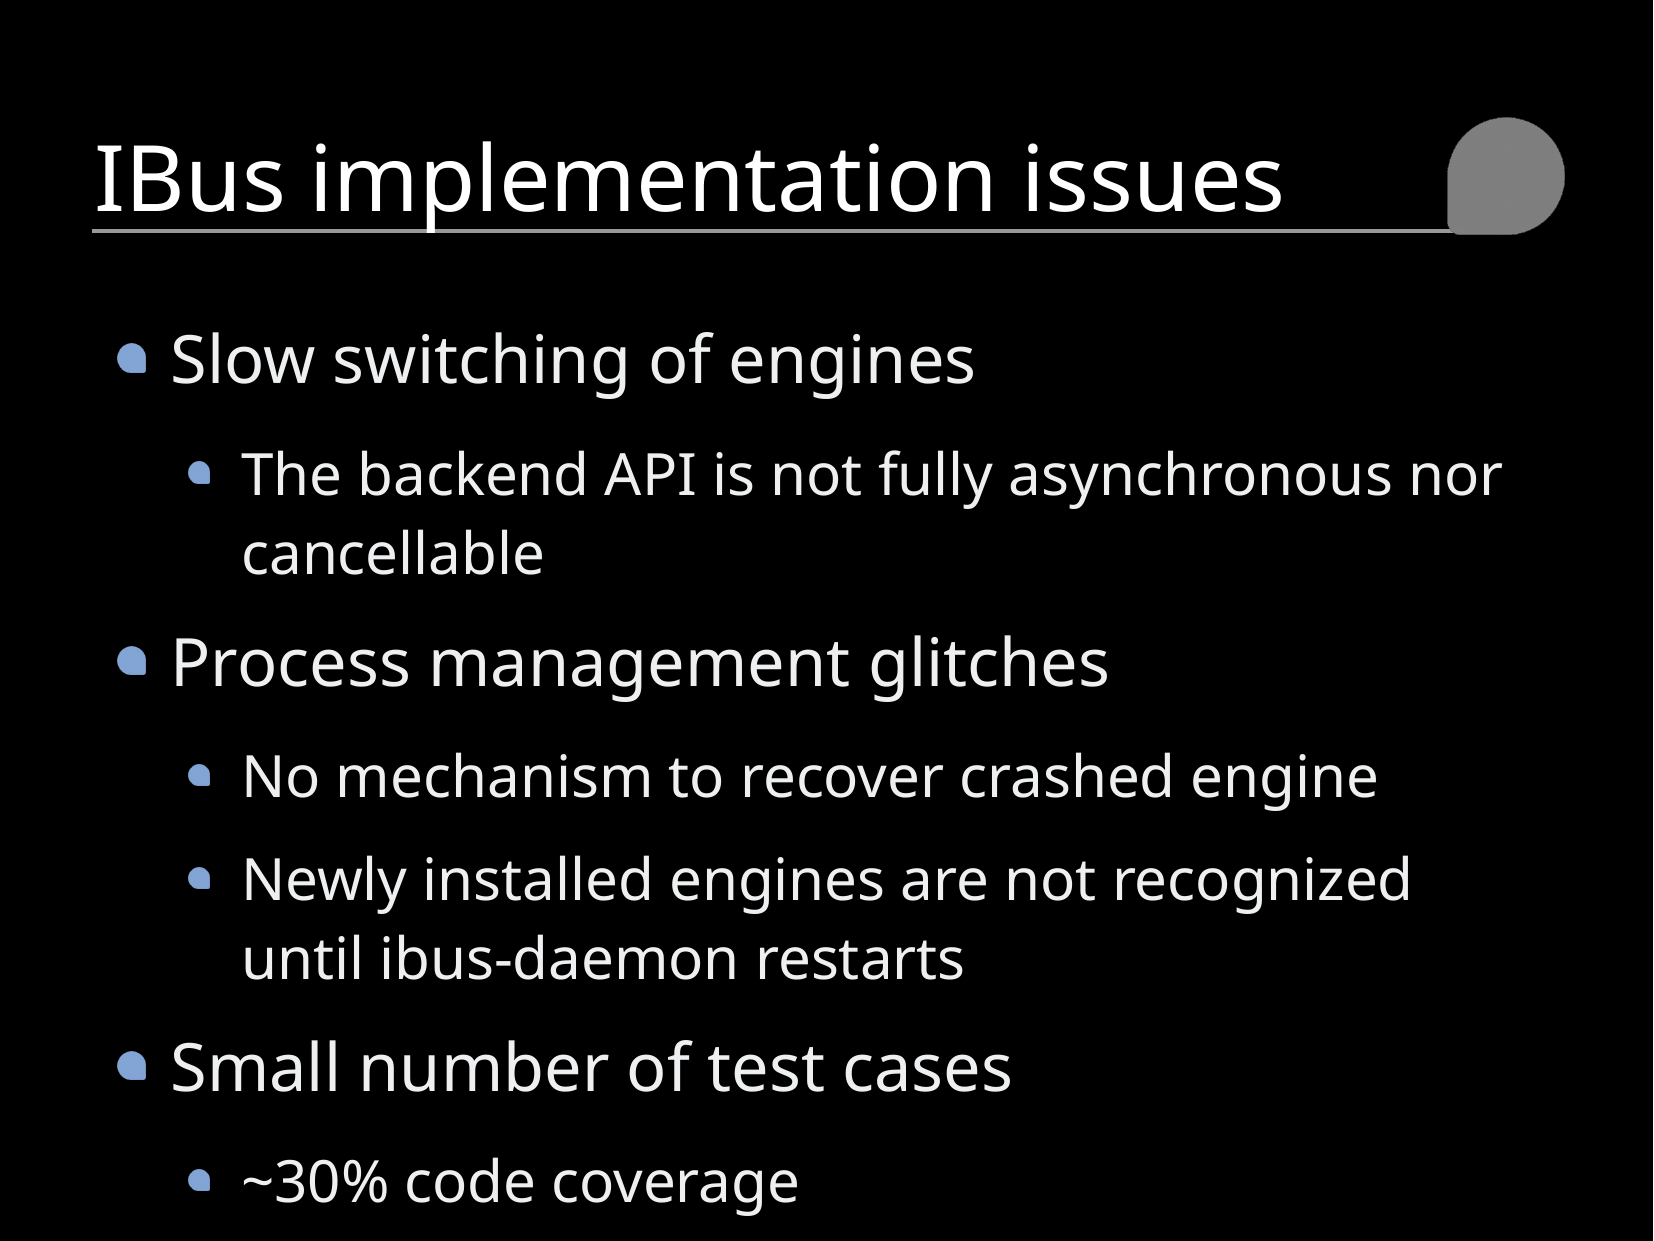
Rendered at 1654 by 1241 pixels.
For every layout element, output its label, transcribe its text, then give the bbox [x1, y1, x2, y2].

picture [1447, 117, 1565, 235]
title IBus implementation issues [94, 100, 1425, 251]
list Slow switching of engines The backend API is not fully asynchronous nor cancellable Process management glitches No mechanism to recover crashed engine Newly installed engines are not recognized until ibus-daemon restarts Small number of test cases ~30% code coverage [99, 312, 1520, 1141]
picture [188, 1169, 210, 1191]
